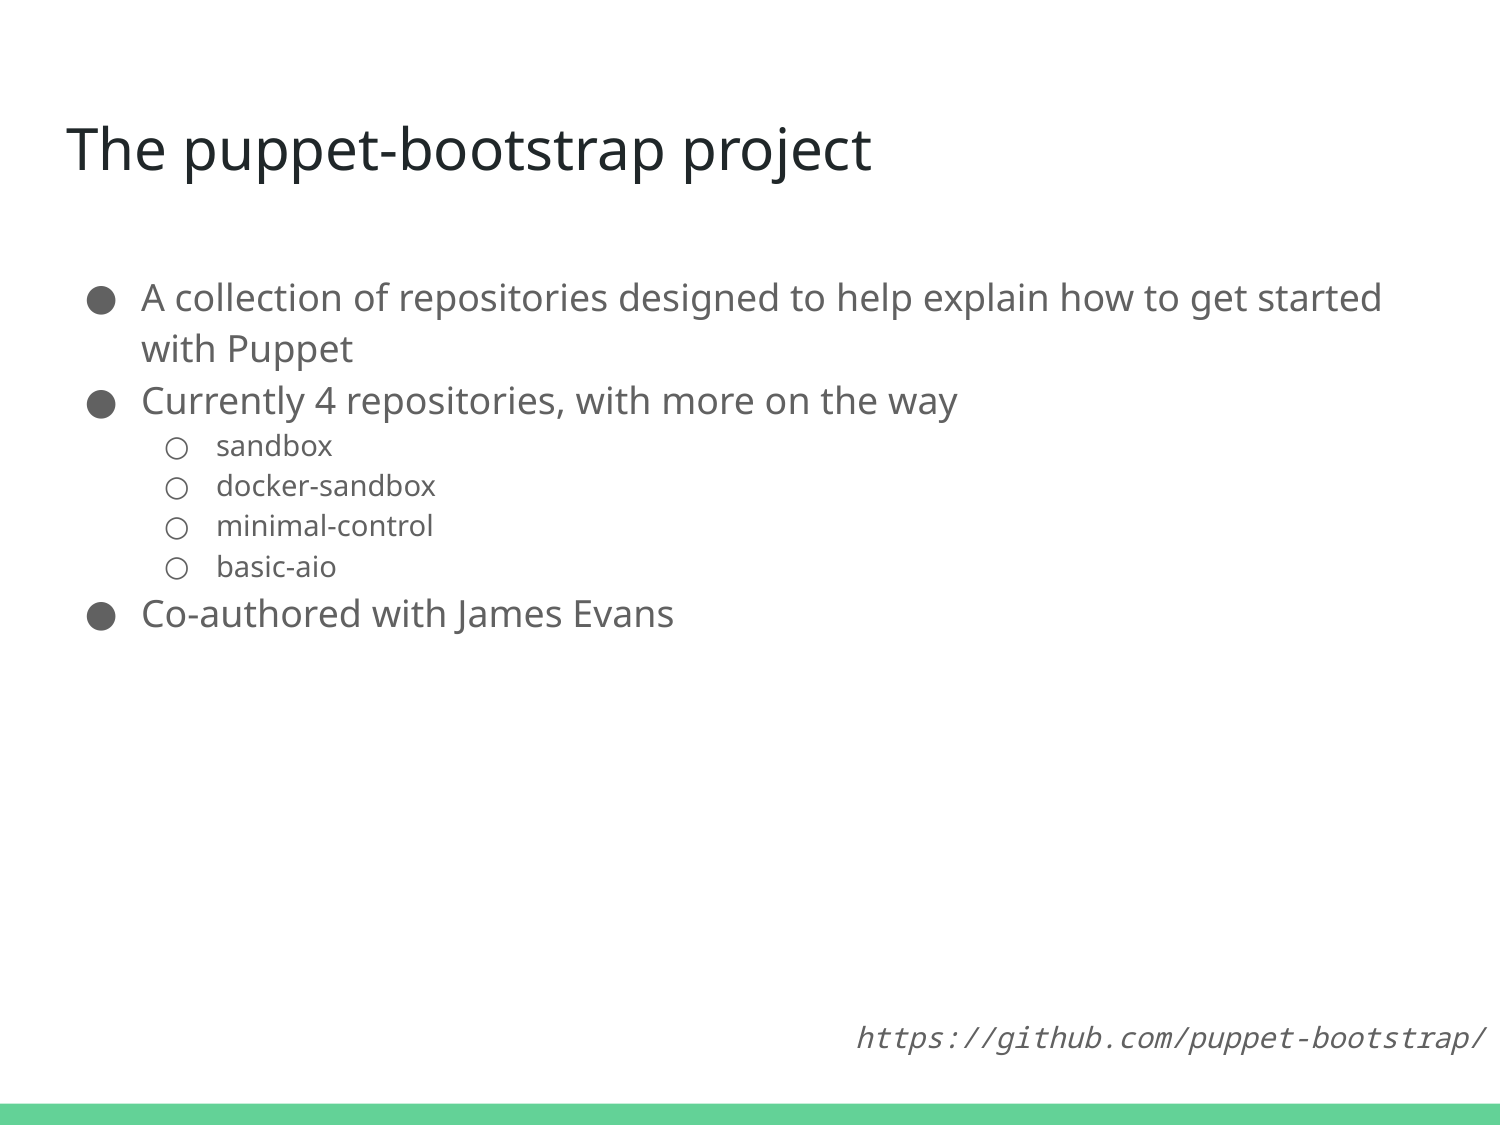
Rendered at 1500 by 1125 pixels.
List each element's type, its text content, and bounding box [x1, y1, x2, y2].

title The puppet-bootstrap project [51, 97, 1449, 223]
text_box https://github.com/puppet-bootstrap/ [409, 999, 1500, 1107]
list A collection of repositories designed to help explain how to get started with Puppet Currently 4 repositories, with more on the way sandbox docker-sandbox minimal-control basic-aio Co-authored with James Evans [51, 252, 1449, 1000]
